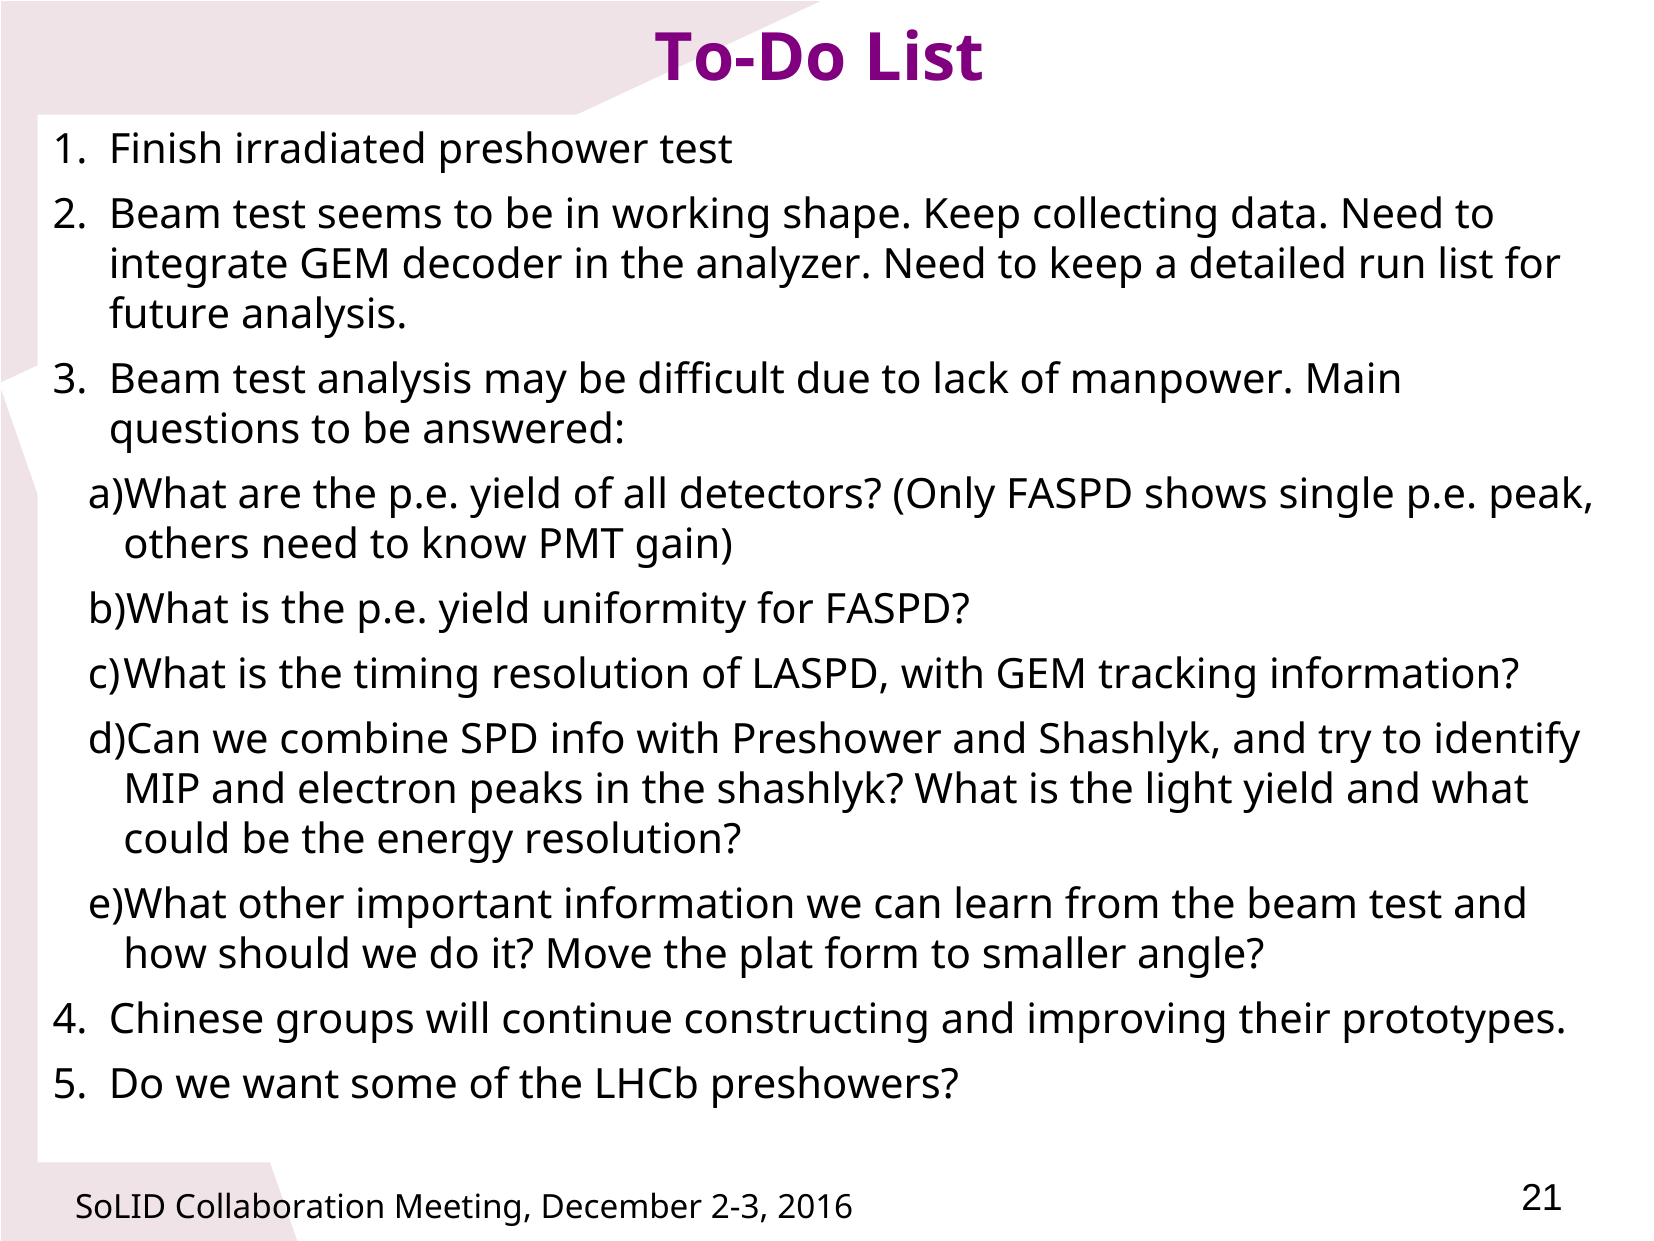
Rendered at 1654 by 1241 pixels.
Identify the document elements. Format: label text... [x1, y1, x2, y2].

text_box Finish irradiated preshower test Beam test seems to be in working shape. Keep collecting data. Need to integrate GEM decoder in the analyzer. Need to keep a detailed run list for future analysis. Beam test analysis may be difficult due to lack of manpower. Main questions to be answered: What are the p.e. yield of all detectors? (Only FASPD shows single p.e. peak, others need to know PMT gain) What is the p.e. yield uniformity for FASPD? What is the timing resolution of LASPD, with GEM tracking information? Can we combine SPD info with Preshower and Shashlyk, and try to identify MIP and electron peaks in the shashlyk? What is the light yield and what could be the energy resolution? What other important information we can learn from the beam test and how should we do it? Move the plat form to smaller angle? Chinese groups will continue constructing and improving their prototypes. Do we want some of the LHCb preshowers? [37, 114, 1613, 1163]
title To-Do List [68, 13, 1571, 114]
